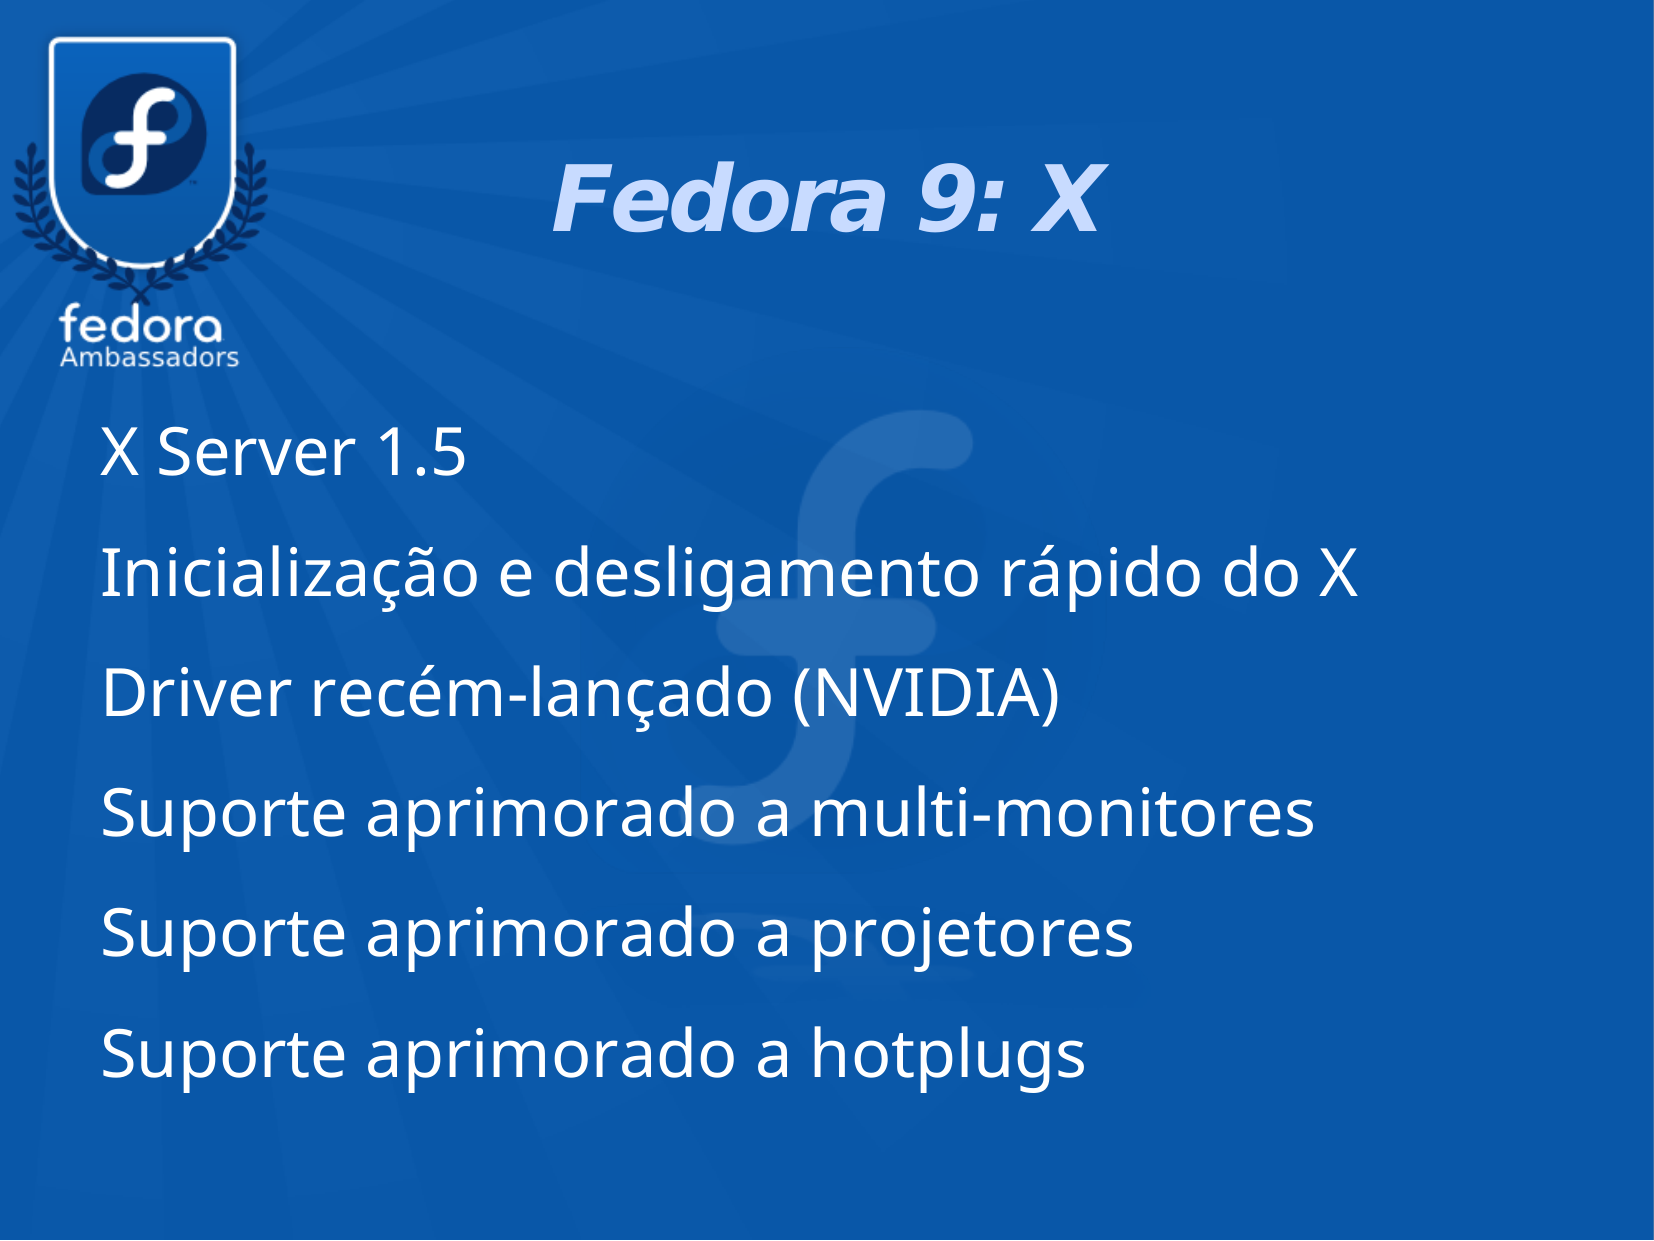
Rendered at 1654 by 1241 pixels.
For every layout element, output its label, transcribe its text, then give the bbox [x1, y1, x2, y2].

picture [0, 0, 1654, 1240]
list X Server 1.5 Inicialização e desligamento rápido do X Driver recém-lançado (NVIDIA) Suporte aprimorado a multi-monitores Suporte aprimorado a projetores Suporte aprimorado a hotplugs [82, 404, 1571, 1069]
title Fedora 9: X [82, 96, 1576, 304]
